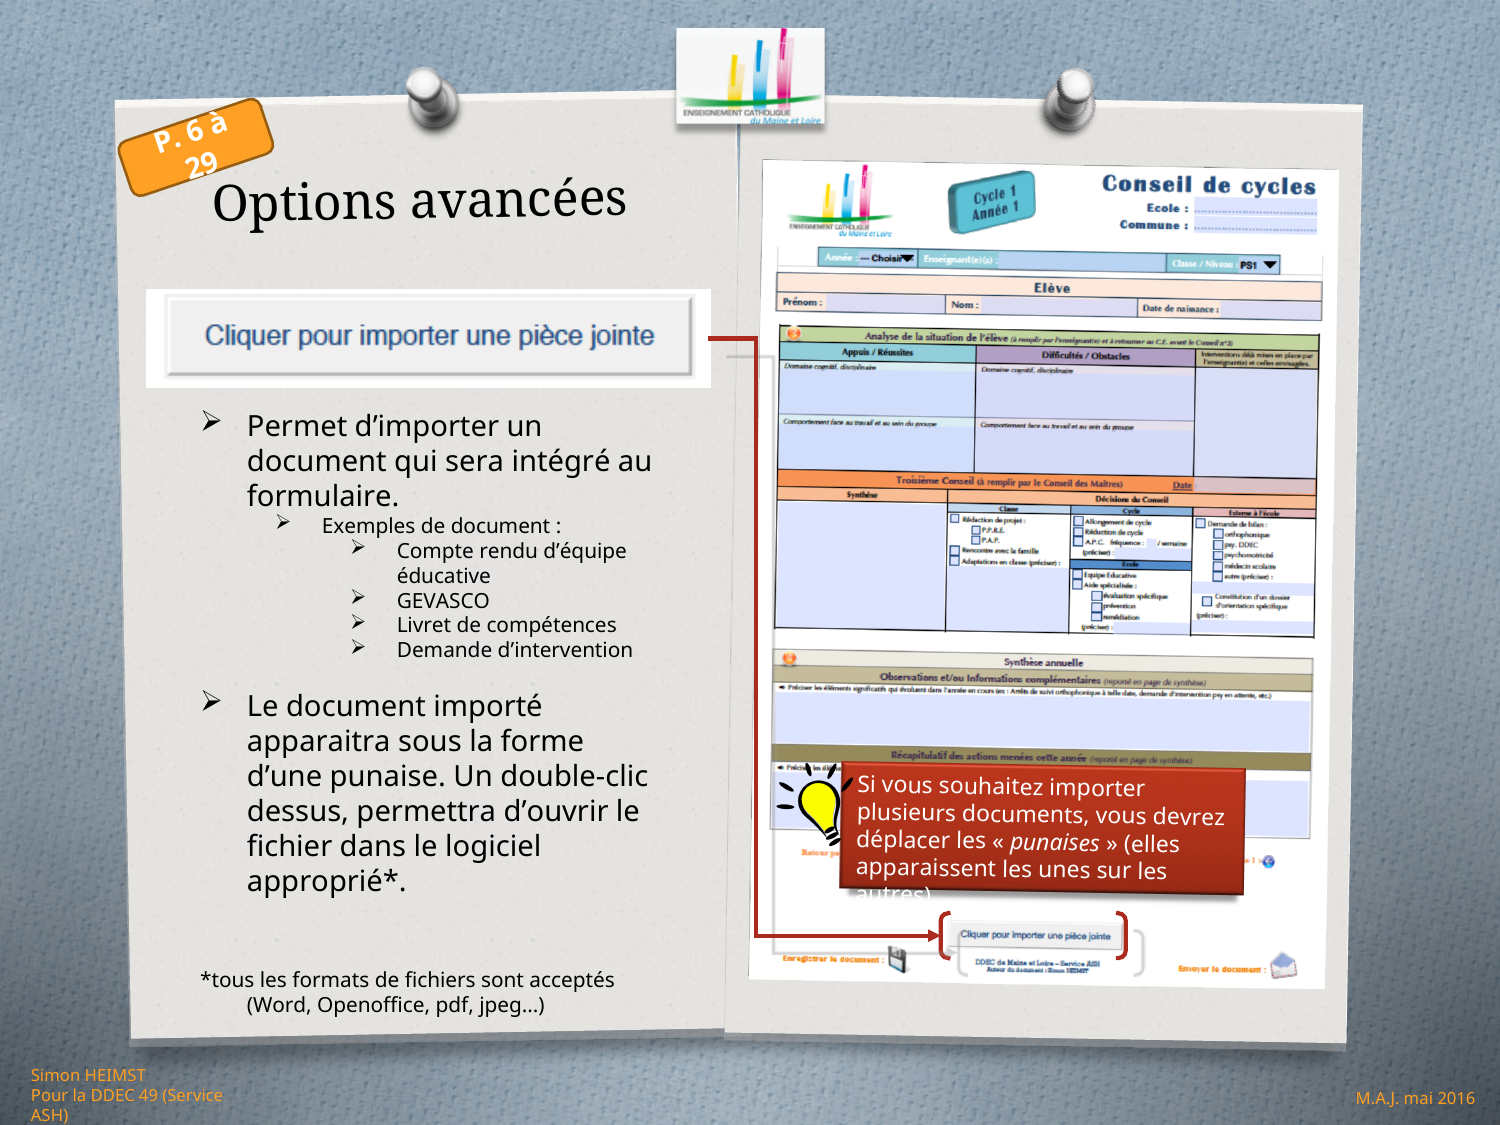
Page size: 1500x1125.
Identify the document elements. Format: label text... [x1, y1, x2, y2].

text_box Si vous souhaitez importer plusieurs documents, vous devrez déplacer les « punaises » (elles apparaissent les unes sur les autres). [840, 761, 1246, 922]
title Options avancées [168, 155, 673, 241]
list [137, 246, 732, 1032]
picture [0, 0, 1500, 1125]
text_box P. 6 à 29 [118, 99, 273, 196]
text_box Simon HEIMST Pour la DDEC 49 (Service ASH) [16, 1056, 265, 1125]
text_box Permet d’importer un document qui sera intégré au formulaire. Exemples de document : Compte rendu d’équipe éducative GEVASCO Livret de compétences Demande d’intervention Le document importé apparaitra sous la forme d’une punaise. Un double-clic dessus, permettra d’ouvrir le fichier dans le logiciel approprié*. *tous les formats de fichiers sont acceptés (Word, Openoffice, pdf, jpeg...) [185, 399, 673, 1050]
text_box M.A.J. mai 2016 [1241, 1080, 1491, 1116]
